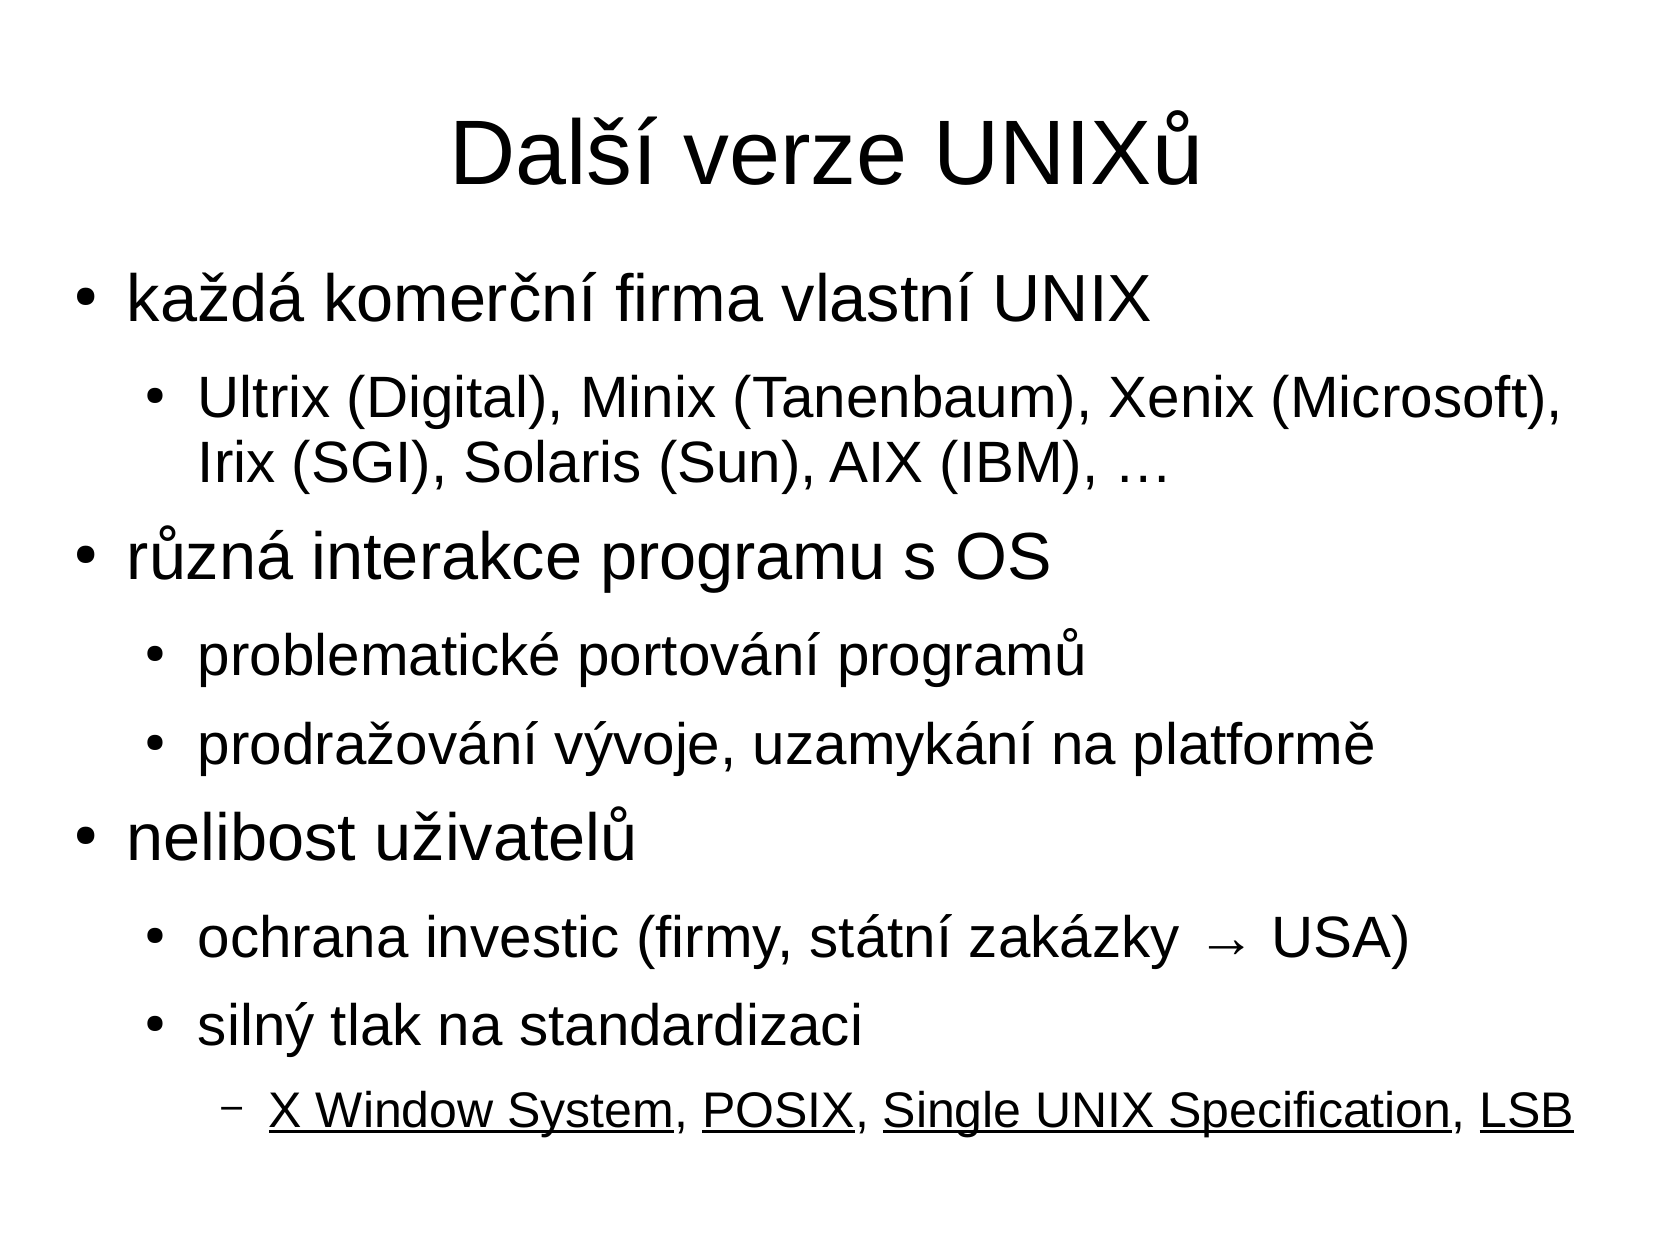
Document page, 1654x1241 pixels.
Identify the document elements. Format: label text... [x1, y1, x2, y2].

title Další verze UNIXů [82, 56, 1571, 250]
list každá komerční firma vlastní UNIX Ultrix (Digital), Minix (Tanenbaum), Xenix (Microsoft), Irix (SGI), Solaris (Sun), AIX (IBM), … různá interakce programu s OS problematické portování programů prodražování vývoje, uzamykání na platformě nelibost uživatelů ochrana investic (firmy, státní zakázky → USA) silný tlak na standardizaci X Window System, POSIX, Single UNIX Specification, LSB [56, 260, 1598, 1138]
